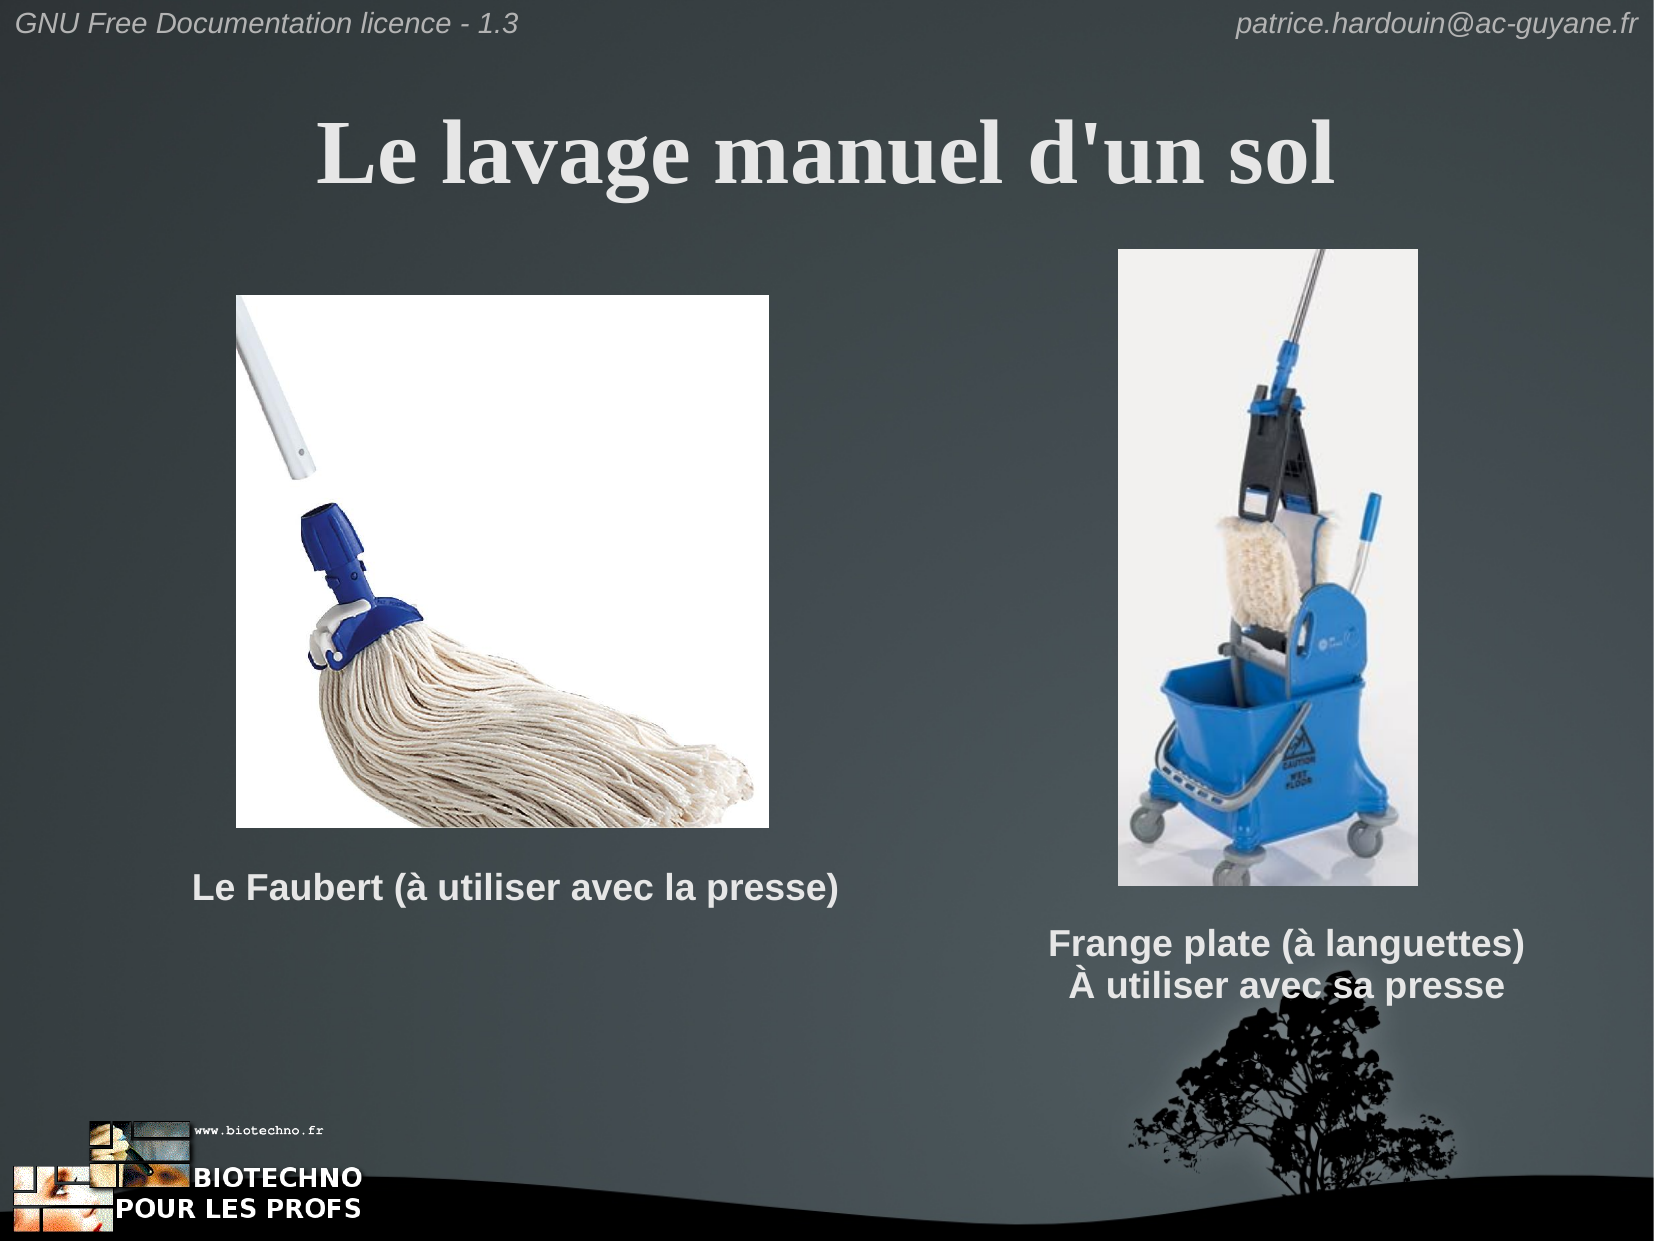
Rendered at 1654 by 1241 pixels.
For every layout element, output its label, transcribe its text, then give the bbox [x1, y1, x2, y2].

title Le lavage manuel d'un sol [82, 56, 1571, 250]
picture [0, 0, 1654, 1241]
text_box Frange plate (à languettes) À utiliser avec sa presse [1033, 915, 1541, 1028]
text_box Le Faubert (à utiliser avec la presse) [177, 858, 855, 922]
